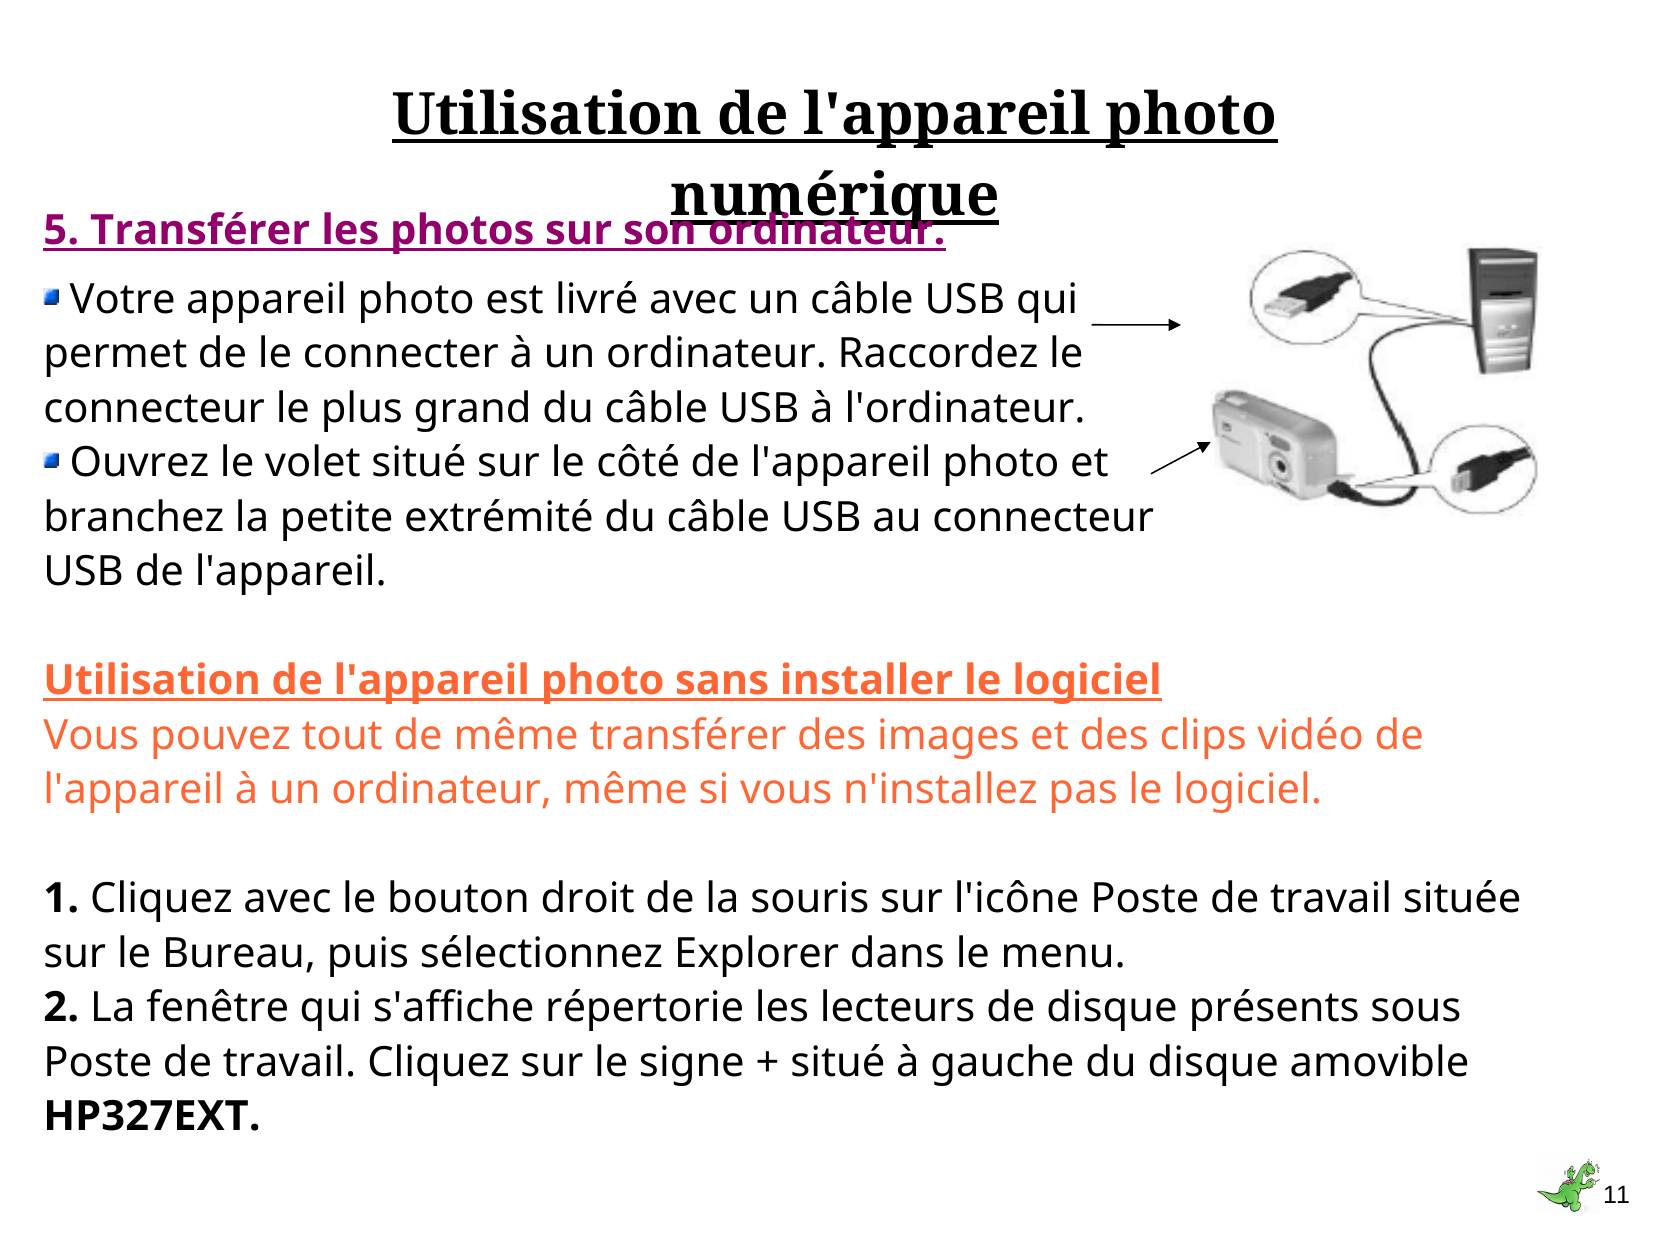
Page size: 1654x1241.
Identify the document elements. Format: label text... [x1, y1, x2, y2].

text_box 11 [1603, 1180, 1632, 1210]
picture [1536, 1157, 1600, 1214]
picture [43, 288, 59, 305]
text_box 5. Transférer les photos sur son ordinateur. Votre appareil photo est livré avec un câble USB qui permet de le connecter à un ordinateur. Raccordez le connecteur le plus grand du câble USB à l'ordinateur. Ouvrez le volet situé sur le côté de l'appareil photo et branchez la petite extrémité du câble USB au connecteur USB de l'appareil. Utilisation de l'appareil photo sans installer le logiciel Vous pouvez tout de même transférer des images et des clips vidéo de l'appareil à un ordinateur, même si vous n'installez pas le logiciel. 1. Cliquez avec le bouton droit de la souris sur l'icône Poste de travail située sur le Bureau, puis sélectionnez Explorer dans le menu. 2. La fenêtre qui s'affiche répertorie les lecteurs de disque présents sous Poste de travail. Cliquez sur le signe + situé à gauche du disque amovible HP327EXT. [28, 177, 1595, 1182]
picture [1204, 239, 1566, 532]
text_box Utilisation de l'appareil photo numérique [928, 143, 1110, 148]
text_box Utilisation de l'appareil photo numérique [223, 57, 1447, 148]
picture [43, 452, 59, 468]
